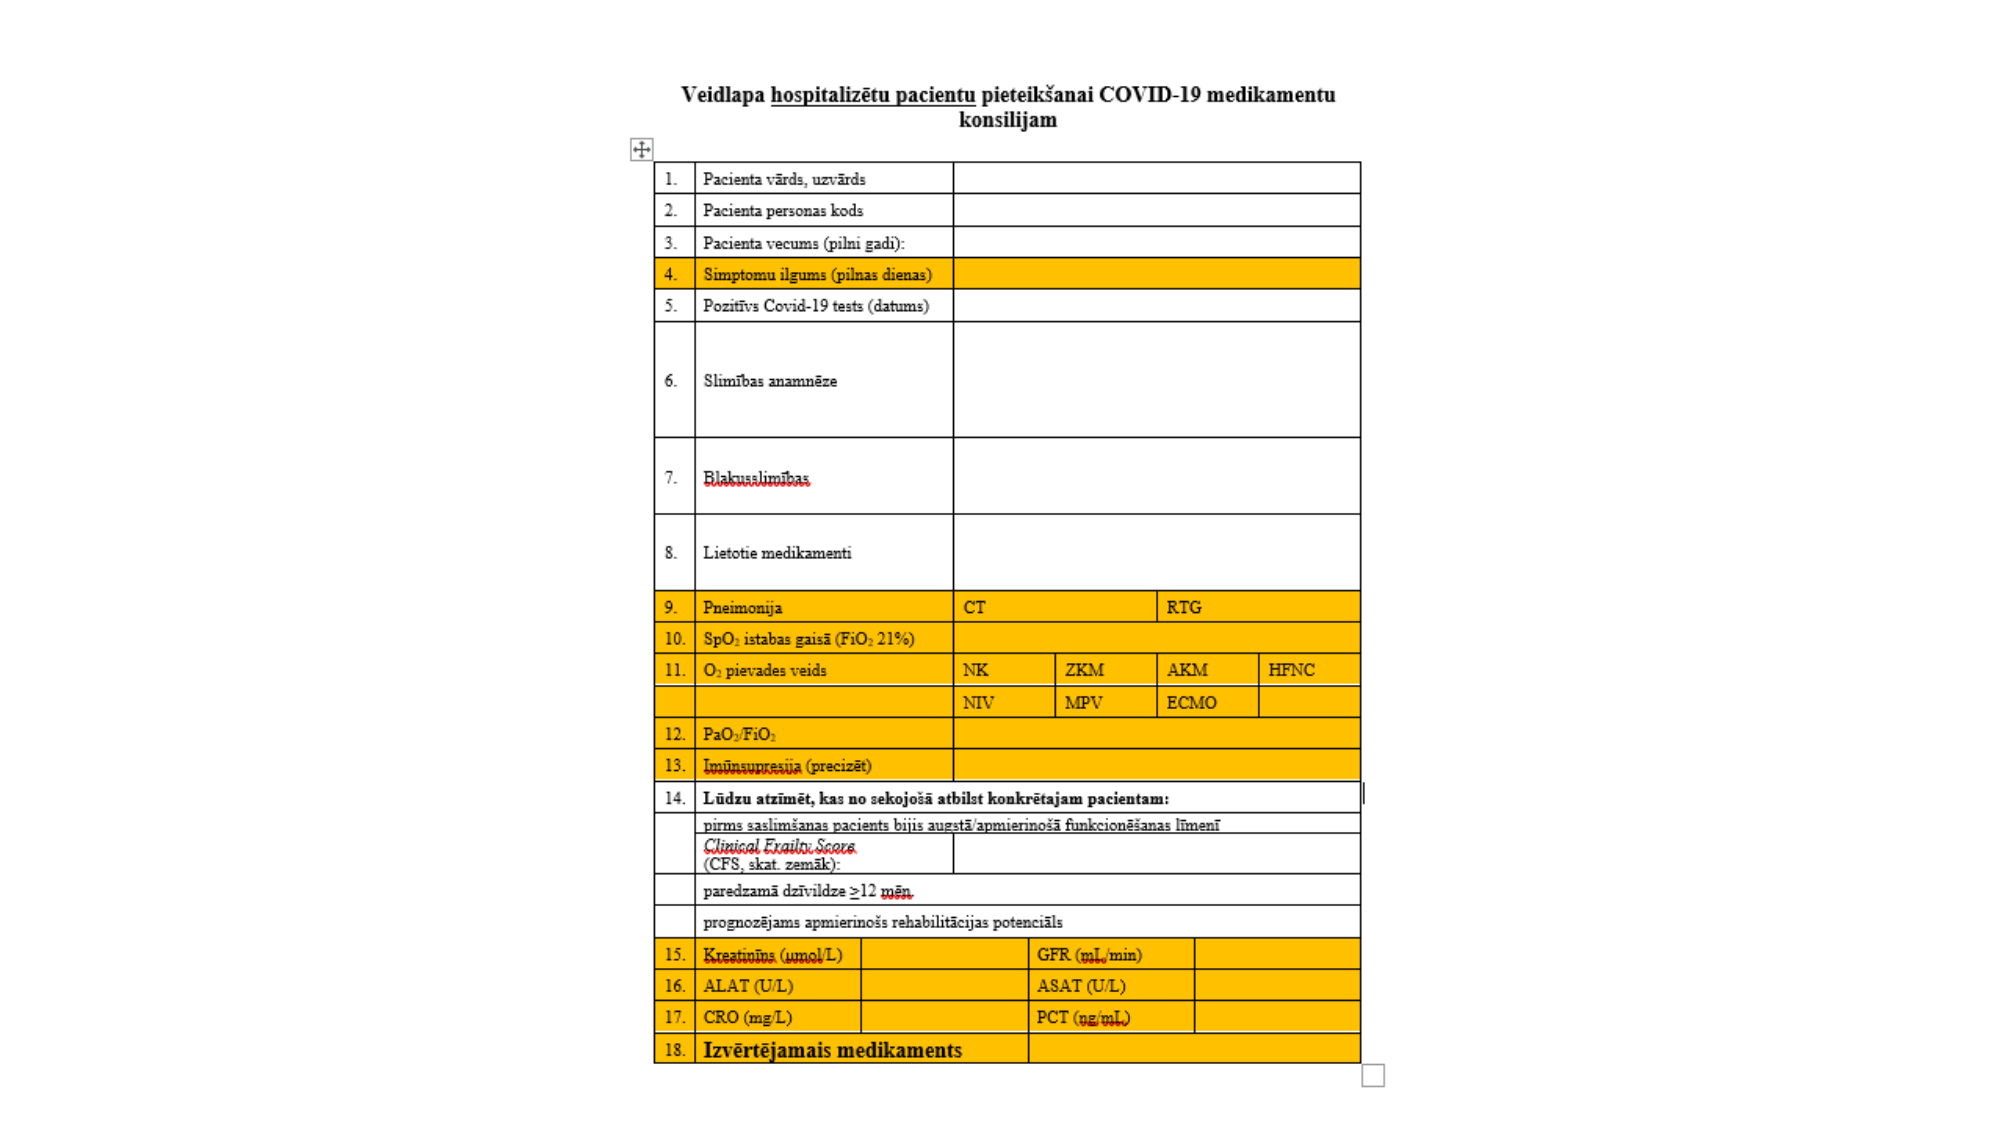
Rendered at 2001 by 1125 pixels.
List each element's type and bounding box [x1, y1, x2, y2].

picture [585, 24, 1415, 1125]
